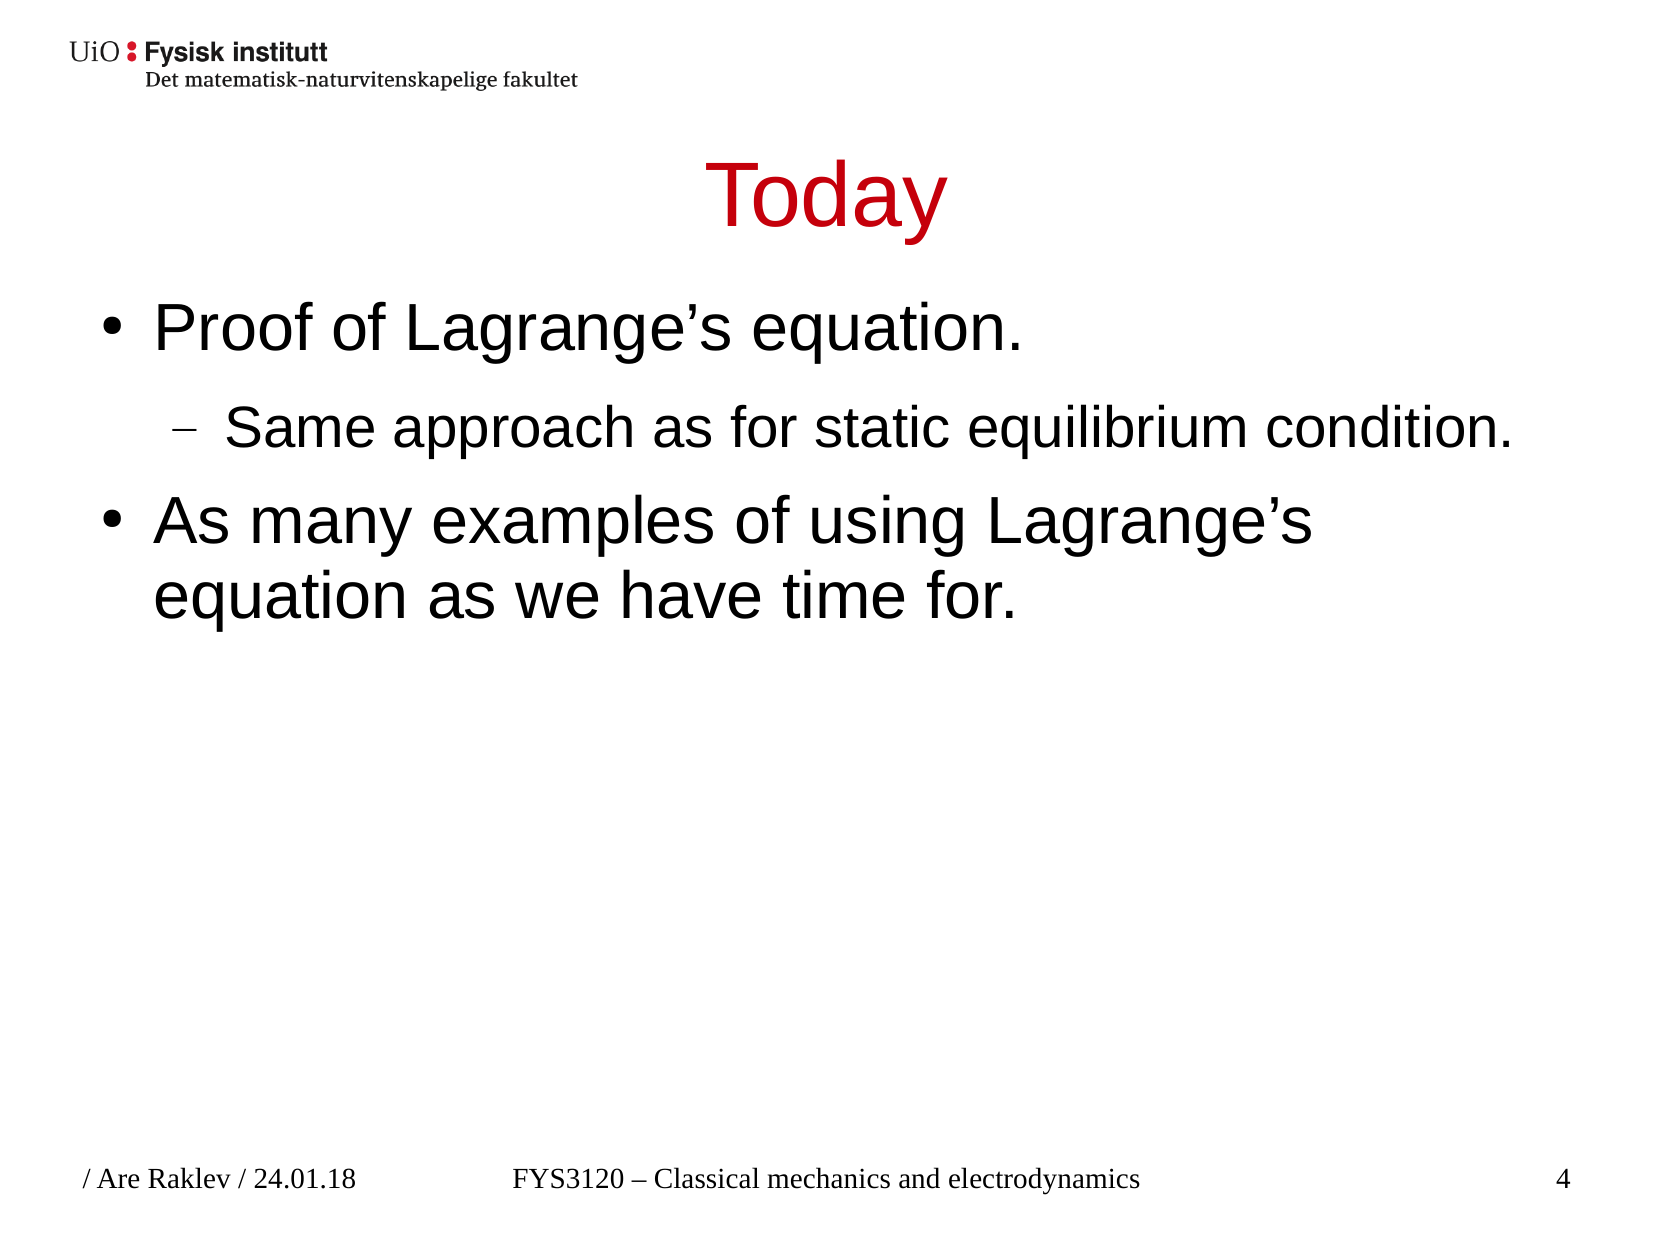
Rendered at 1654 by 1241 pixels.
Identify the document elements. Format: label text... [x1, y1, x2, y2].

picture [68, 37, 581, 93]
list Proof of Lagrange’s equation. Same approach as for static equilibrium condition. As many examples of using Lagrange’s equation as we have time for. [82, 290, 1571, 1094]
title Today [82, 90, 1571, 290]
